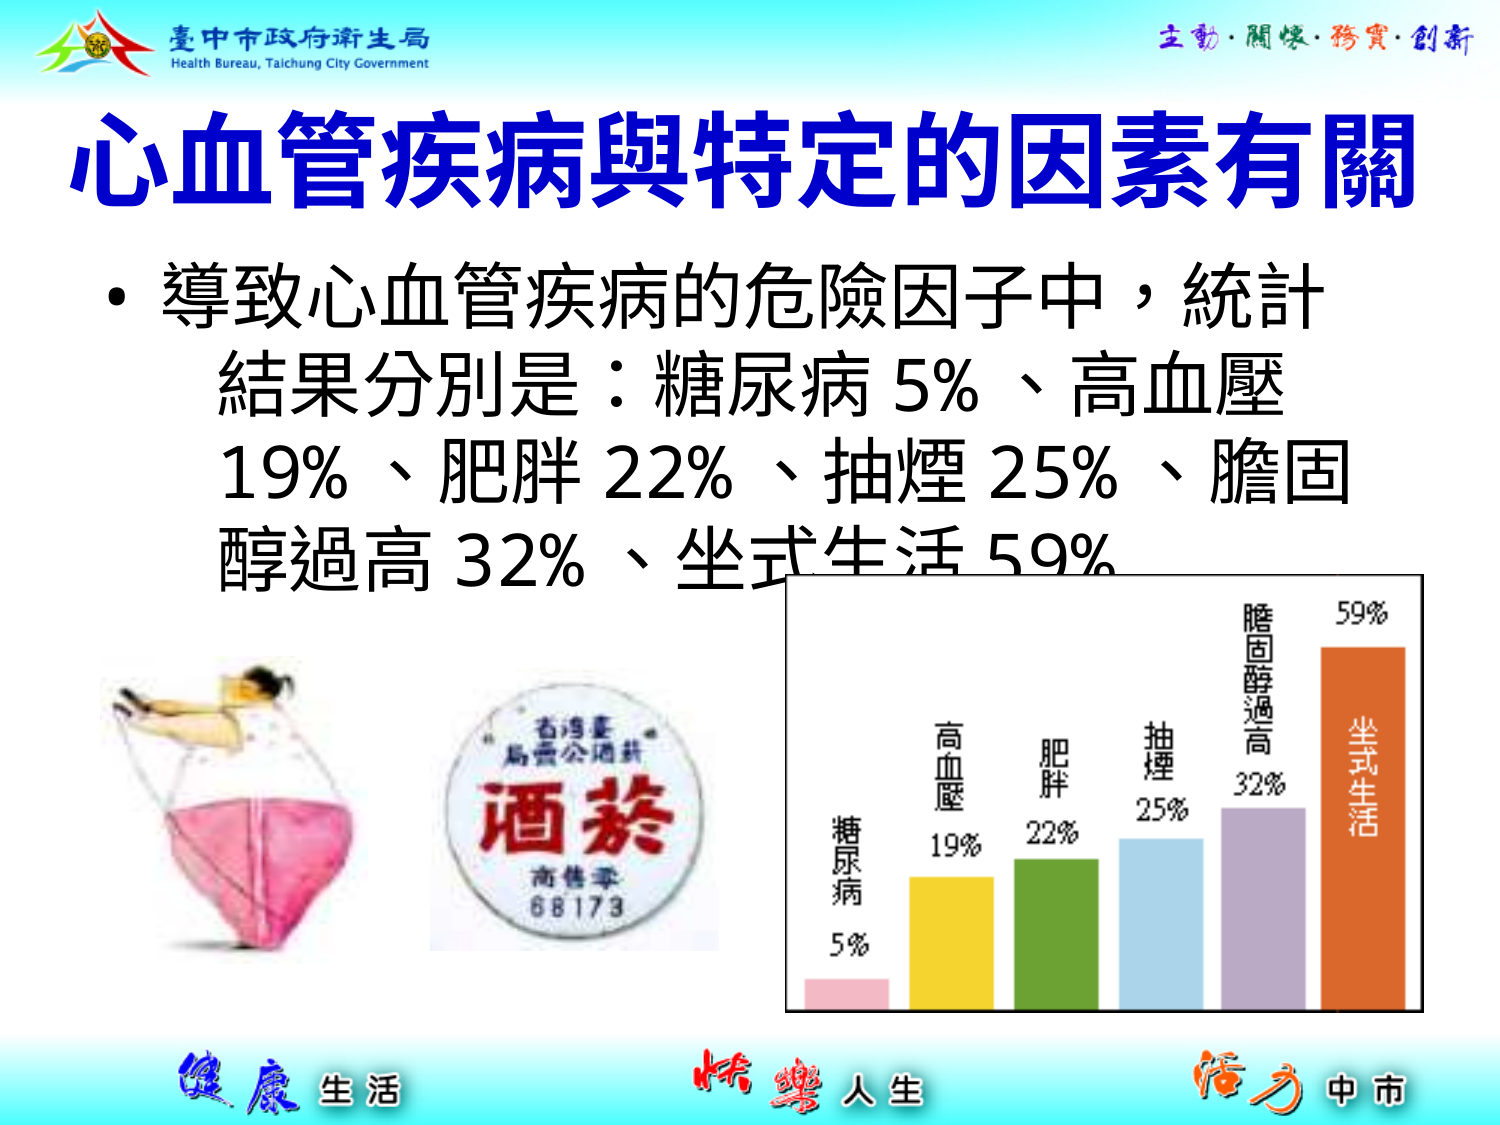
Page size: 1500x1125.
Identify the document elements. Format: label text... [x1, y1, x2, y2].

picture [430, 668, 719, 952]
text_box 導致心血管疾病的危險因子中，統計 結果分別是：糖尿病5%、高血壓19%、肥胖22%、抽煙25%、膽固醇過高32%、坐式生活59% [89, 243, 1399, 919]
picture [785, 574, 1424, 1013]
text_box 心血管疾病與特定的因素有關 [41, 88, 1447, 228]
picture [100, 657, 368, 964]
